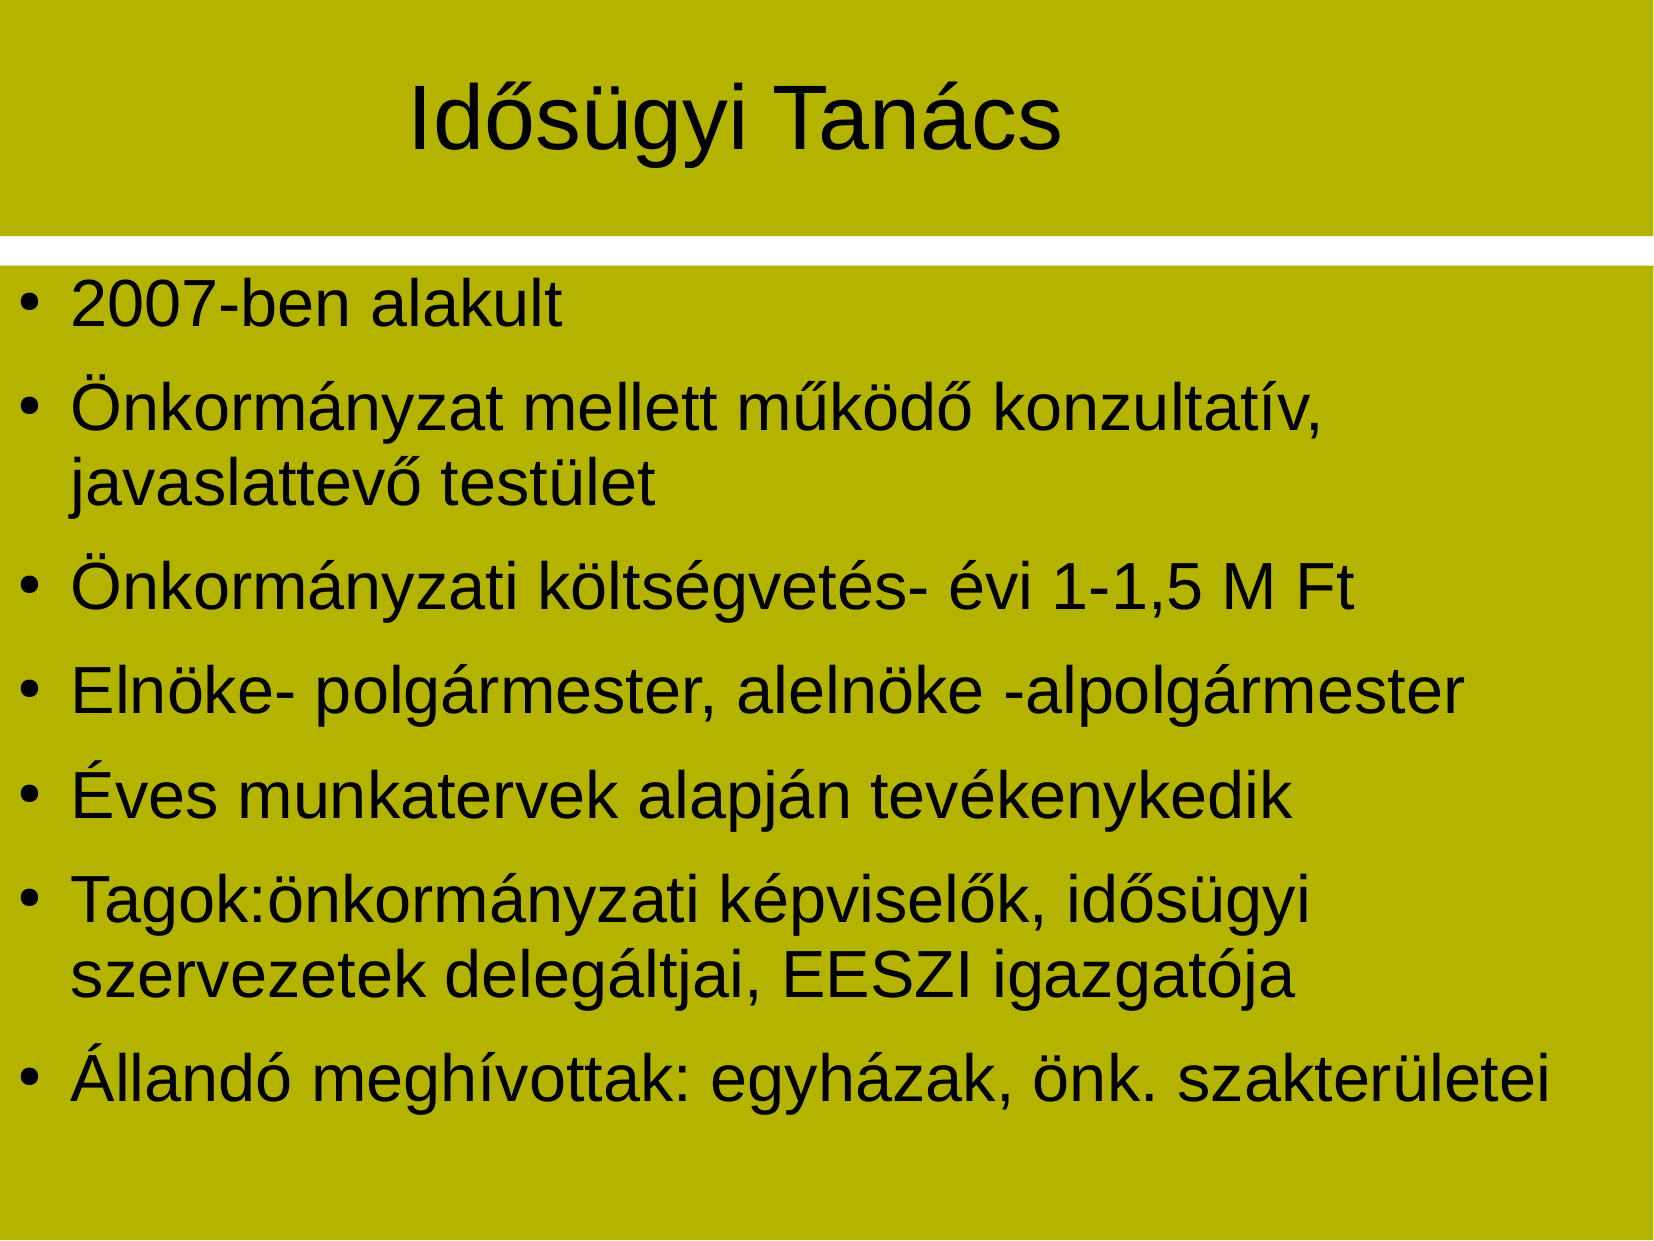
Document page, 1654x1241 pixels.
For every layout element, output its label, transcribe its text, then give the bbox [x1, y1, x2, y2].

title Idősügyi Tanács [0, 0, 1654, 237]
list 2007-ben alakult Önkormányzat mellett működő konzultatív, javaslattevő testület Önkormányzati költségvetés- évi 1-1,5 M Ft Elnöke- polgármester, alelnöke -alpolgármester Éves munkatervek alapján tevékenykedik Tagok:önkormányzati képviselők, idősügyi szervezetek delegáltjai, EESZI igazgatója Állandó meghívottak: egyházak, önk. szakterületei [0, 265, 1654, 1241]
